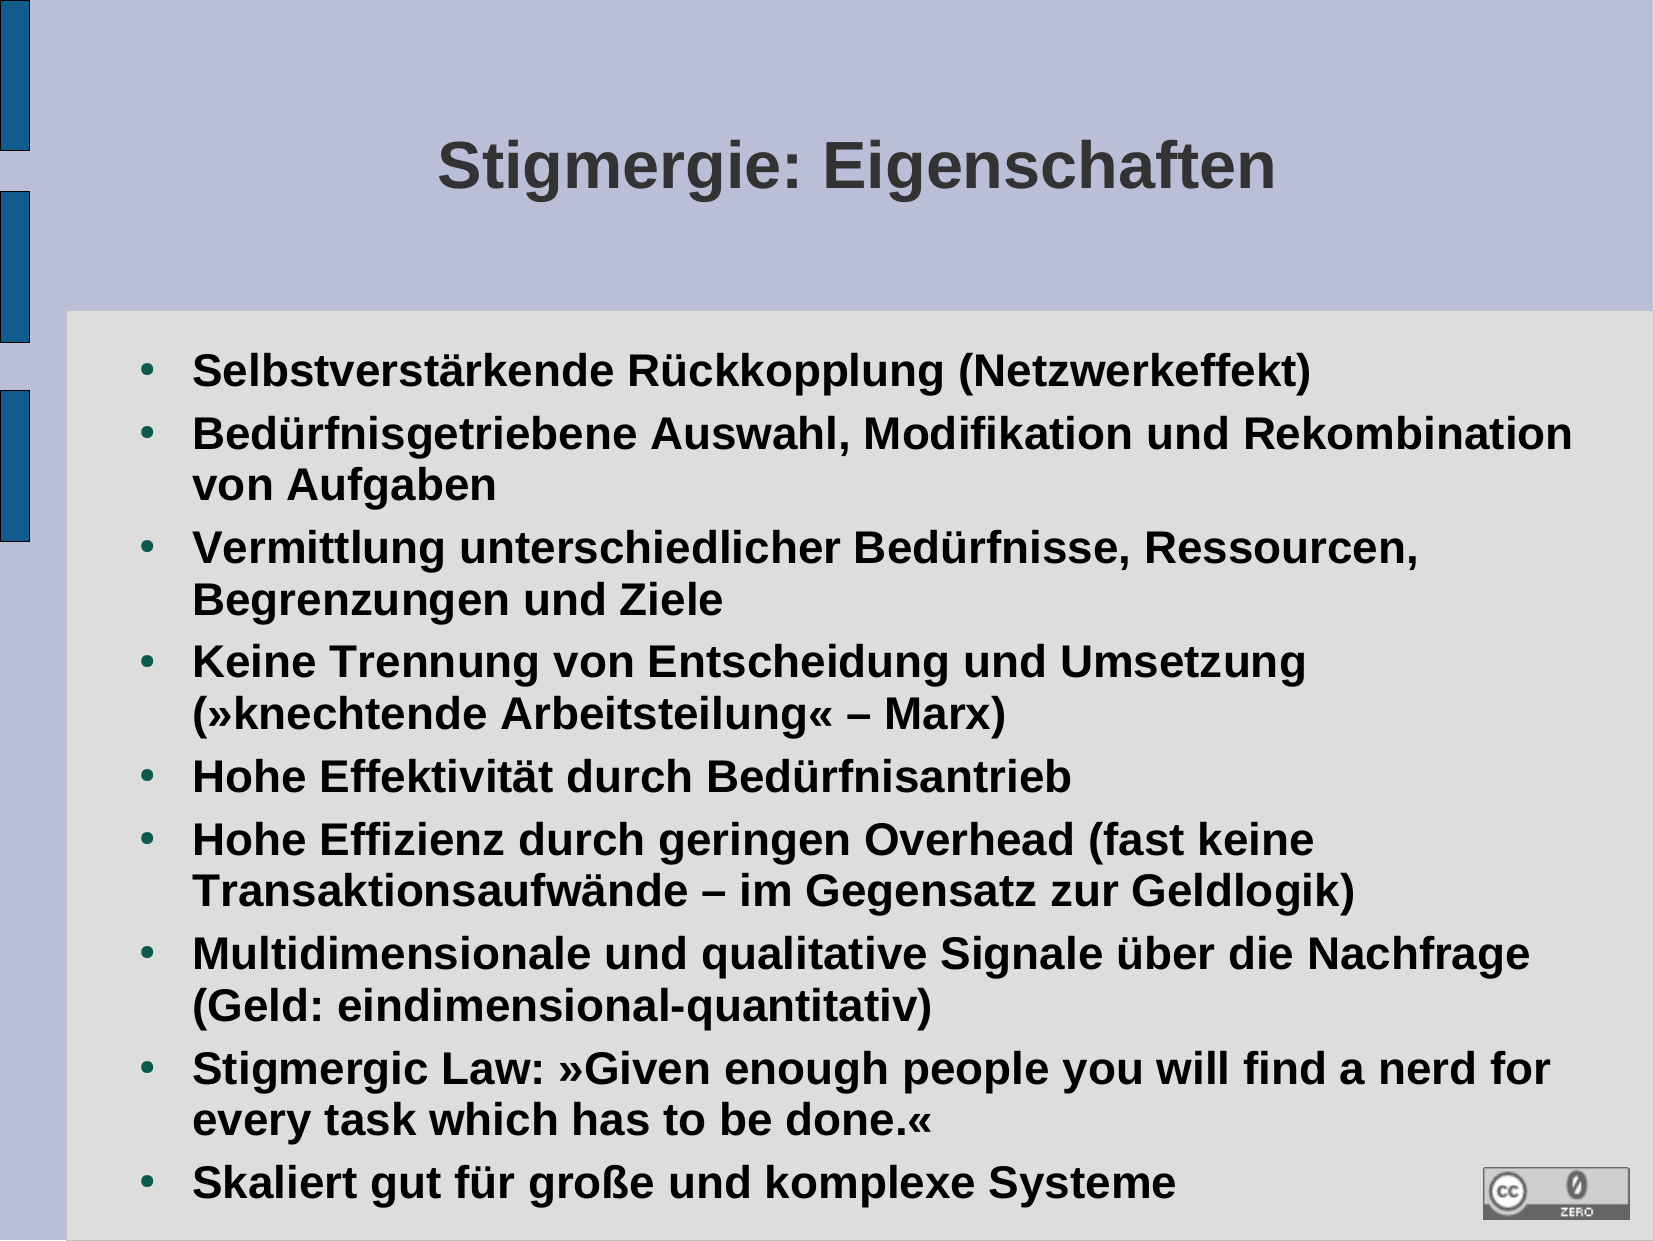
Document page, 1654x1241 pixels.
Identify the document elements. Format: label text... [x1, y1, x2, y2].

title Stigmergie: Eigenschaften [121, 61, 1595, 269]
list Selbstverstärkende Rückkopplung (Netzwerkeffekt) Bedürfnisgetriebene Auswahl, Modifikation und Rekombination von Aufgaben Vermittlung unterschiedlicher Bedürfnisse, Ressourcen, Begrenzungen und Ziele Keine Trennung von Entscheidung und Umsetzung (»knechtende Arbeitsteilung« – Marx) Hohe Effektivität durch Bedürfnisantrieb Hohe Effizienz durch geringen Overhead (fast keine Transaktionsaufwände – im Gegensatz zur Geldlogik) Multidimensionale und qualitative Signale über die Nachfrage (Geld: eindimensional-quantitativ) Stigmergic Law: »Given enough people you will find a nerd for every task which has to be done.« Skaliert gut für große und komplexe Systeme [121, 344, 1595, 1211]
picture [1483, 1167, 1630, 1220]
